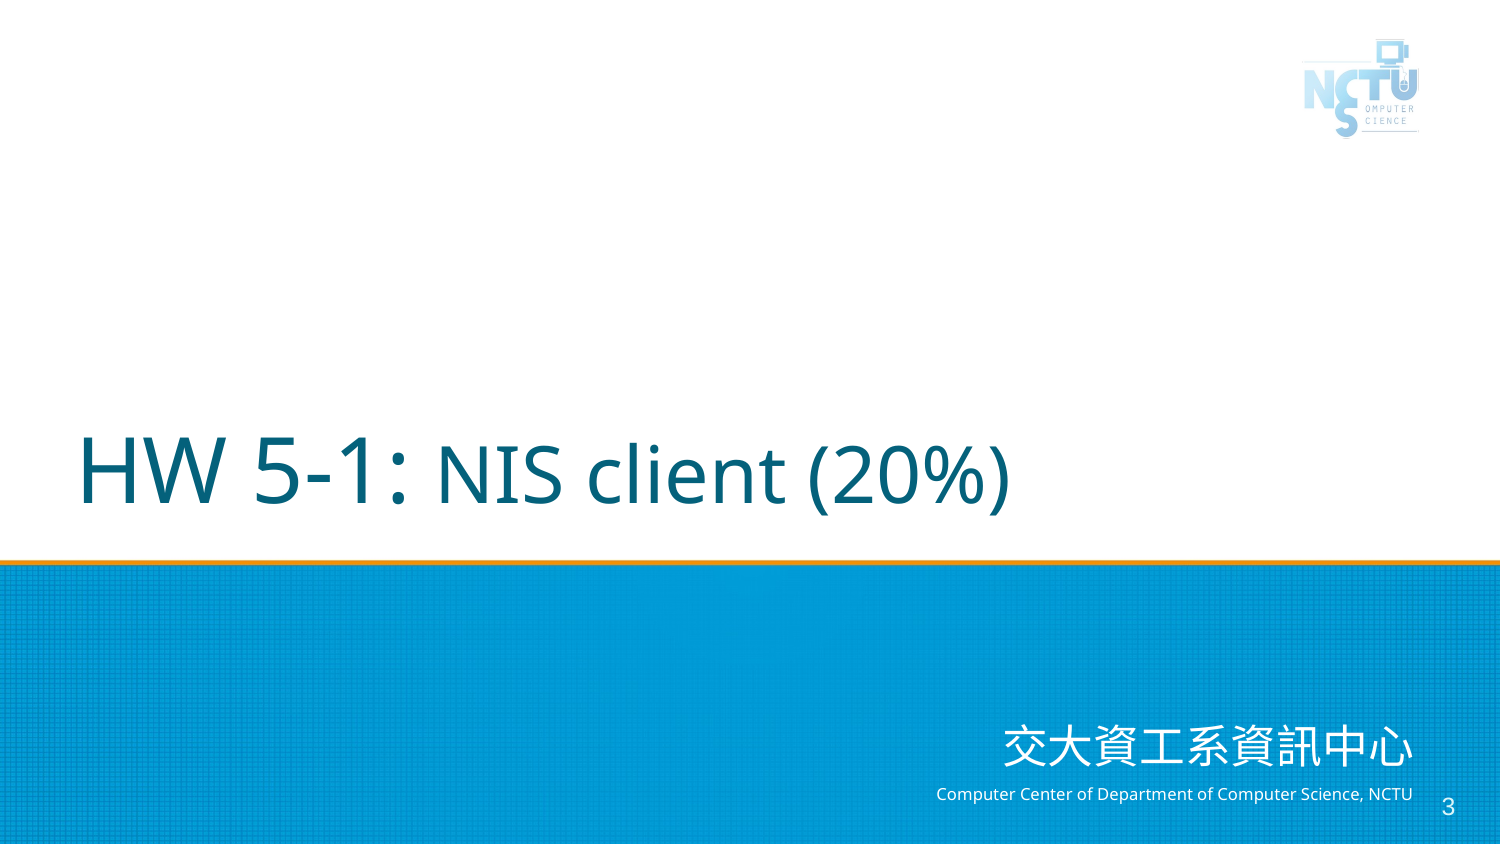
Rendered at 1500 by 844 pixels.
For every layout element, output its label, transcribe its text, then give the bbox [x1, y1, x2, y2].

picture [0, 0, 1500, 566]
title HW 5-1: NIS client (20%) [75, 380, 1425, 522]
slide_number <number> [1403, 779, 1494, 844]
